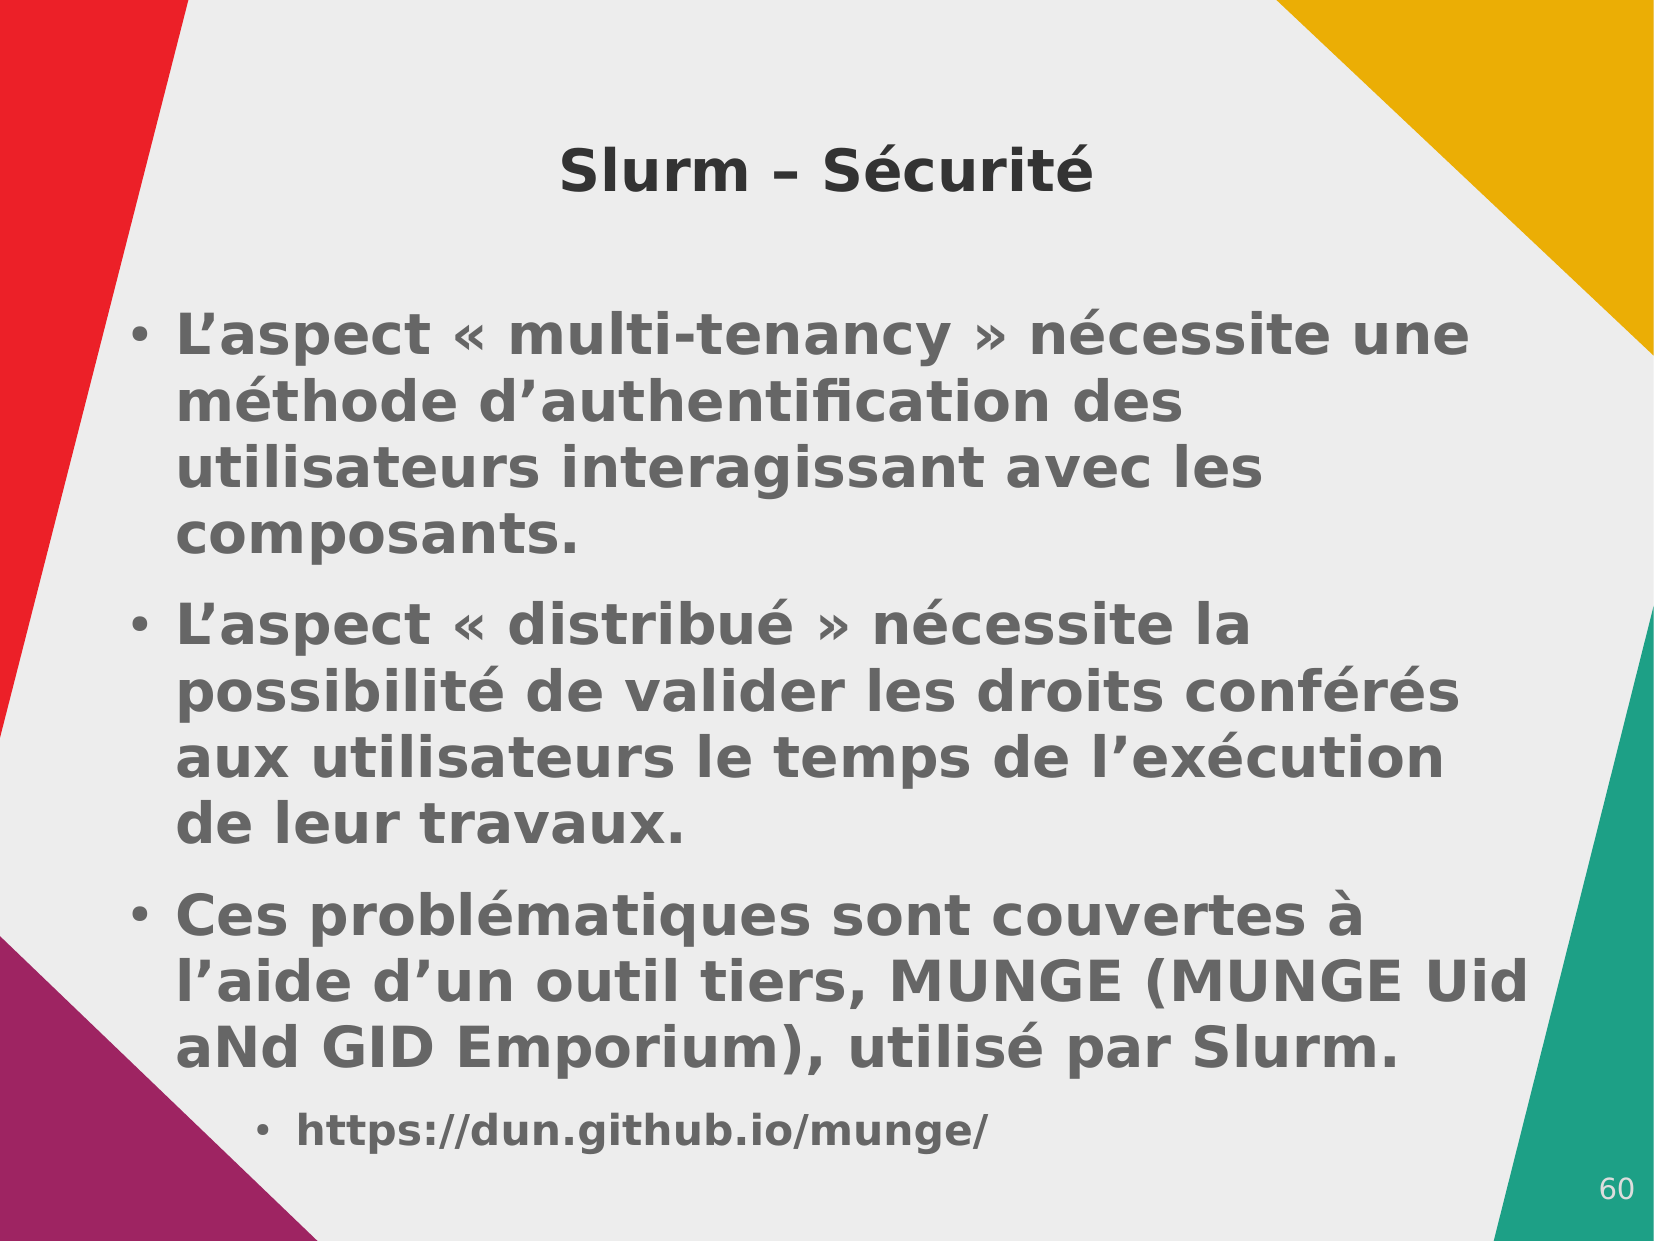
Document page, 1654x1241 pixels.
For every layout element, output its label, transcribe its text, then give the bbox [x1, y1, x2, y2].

title Slurm – Sécurité [114, 73, 1539, 271]
list L’aspect « multi-tenancy » nécessite une méthode d’authentification des utilisateurs interagissant avec les composants. L’aspect « distribué » nécessite la possibilité de valider les droits conférés aux utilisateurs le temps de l’exécution de leur travaux. Ces problématiques sont couvertes à l’aide d’un outil tiers, MUNGE (MUNGE Uid aNd GID Emporium), utilisé par Slurm. https://dun.github.io/munge/ [114, 302, 1539, 1217]
